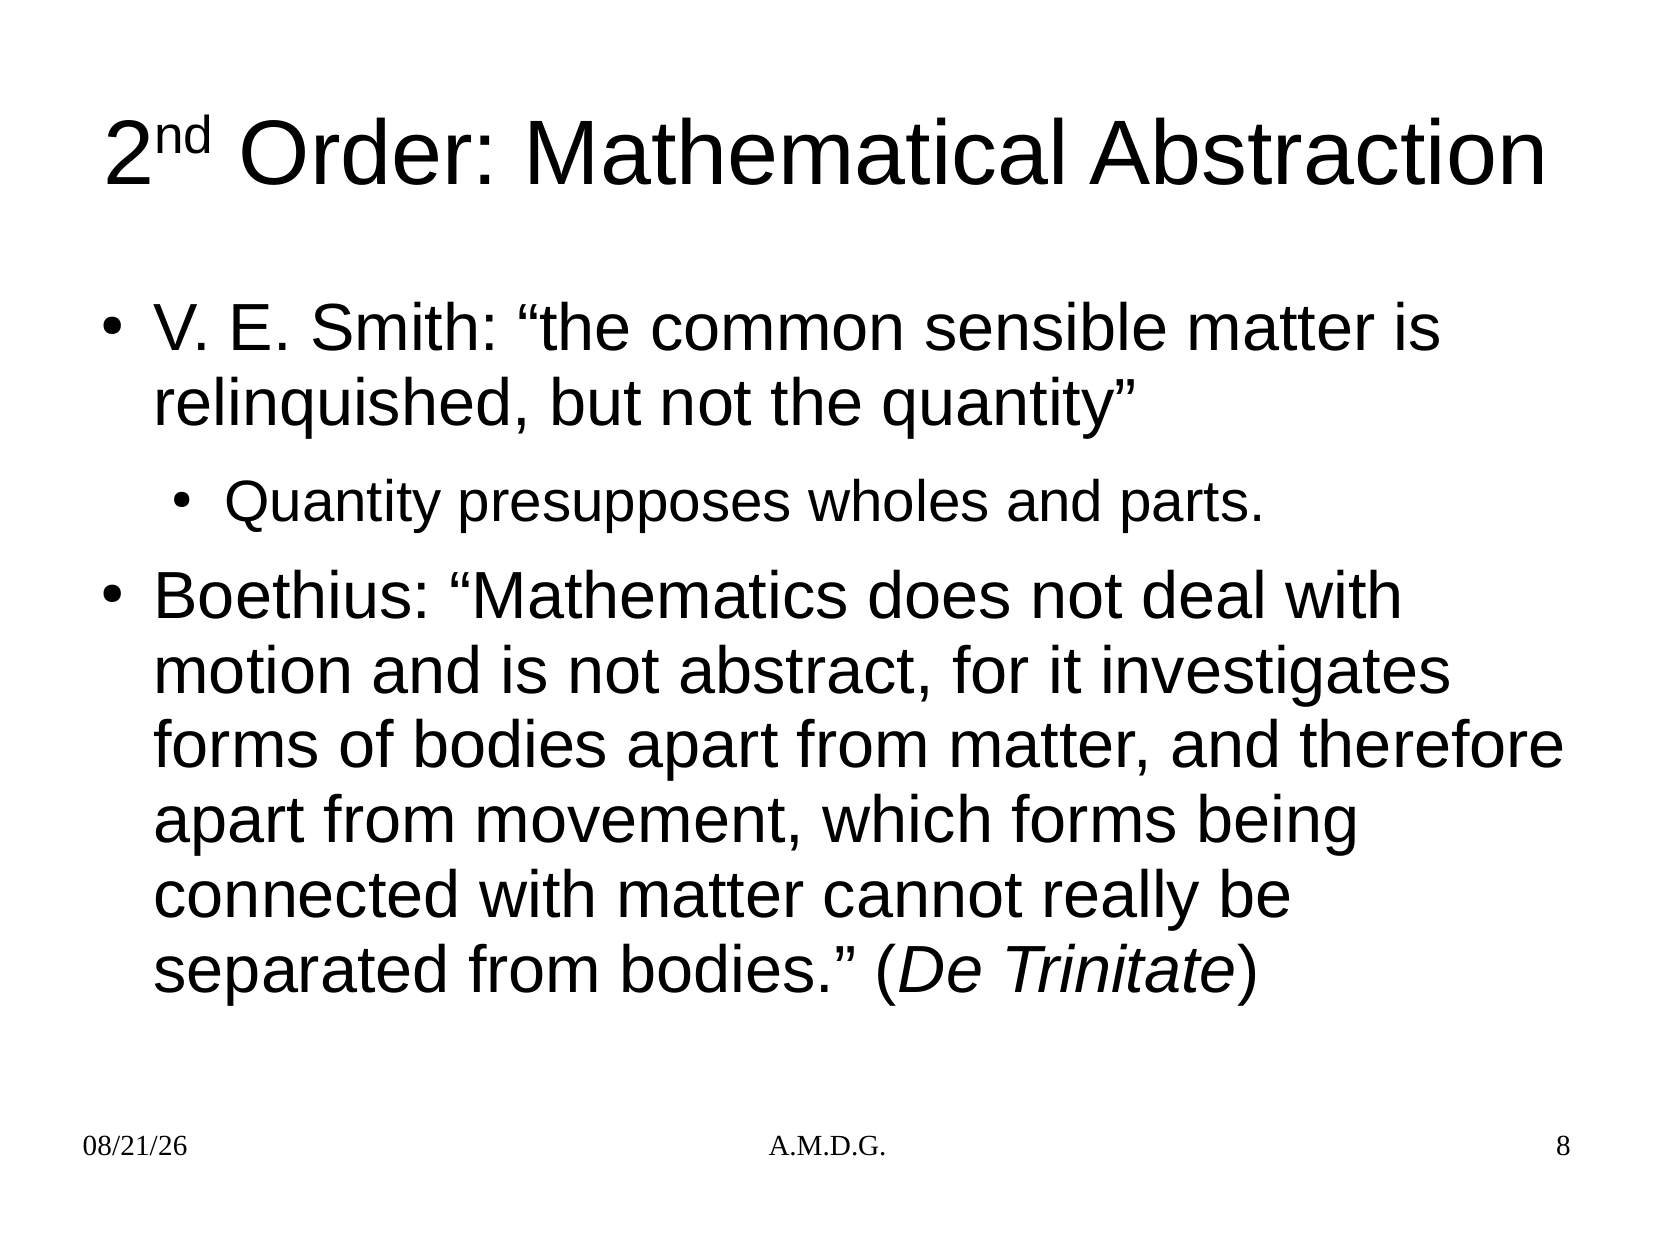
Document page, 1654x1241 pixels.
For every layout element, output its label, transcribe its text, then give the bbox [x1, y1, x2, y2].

title 2nd Order: Mathematical Abstraction [82, 49, 1571, 257]
list V. E. Smith: “the common sensible matter is relinquished, but not the quantity” Quantity presupposes wholes and parts. Boethius: “Mathematics does not deal with motion and is not abstract, for it investigates forms of bodies apart from matter, and therefore apart from movement, which forms being connected with matter cannot really be separated from bodies.” (De Trinitate) [82, 290, 1571, 1109]
